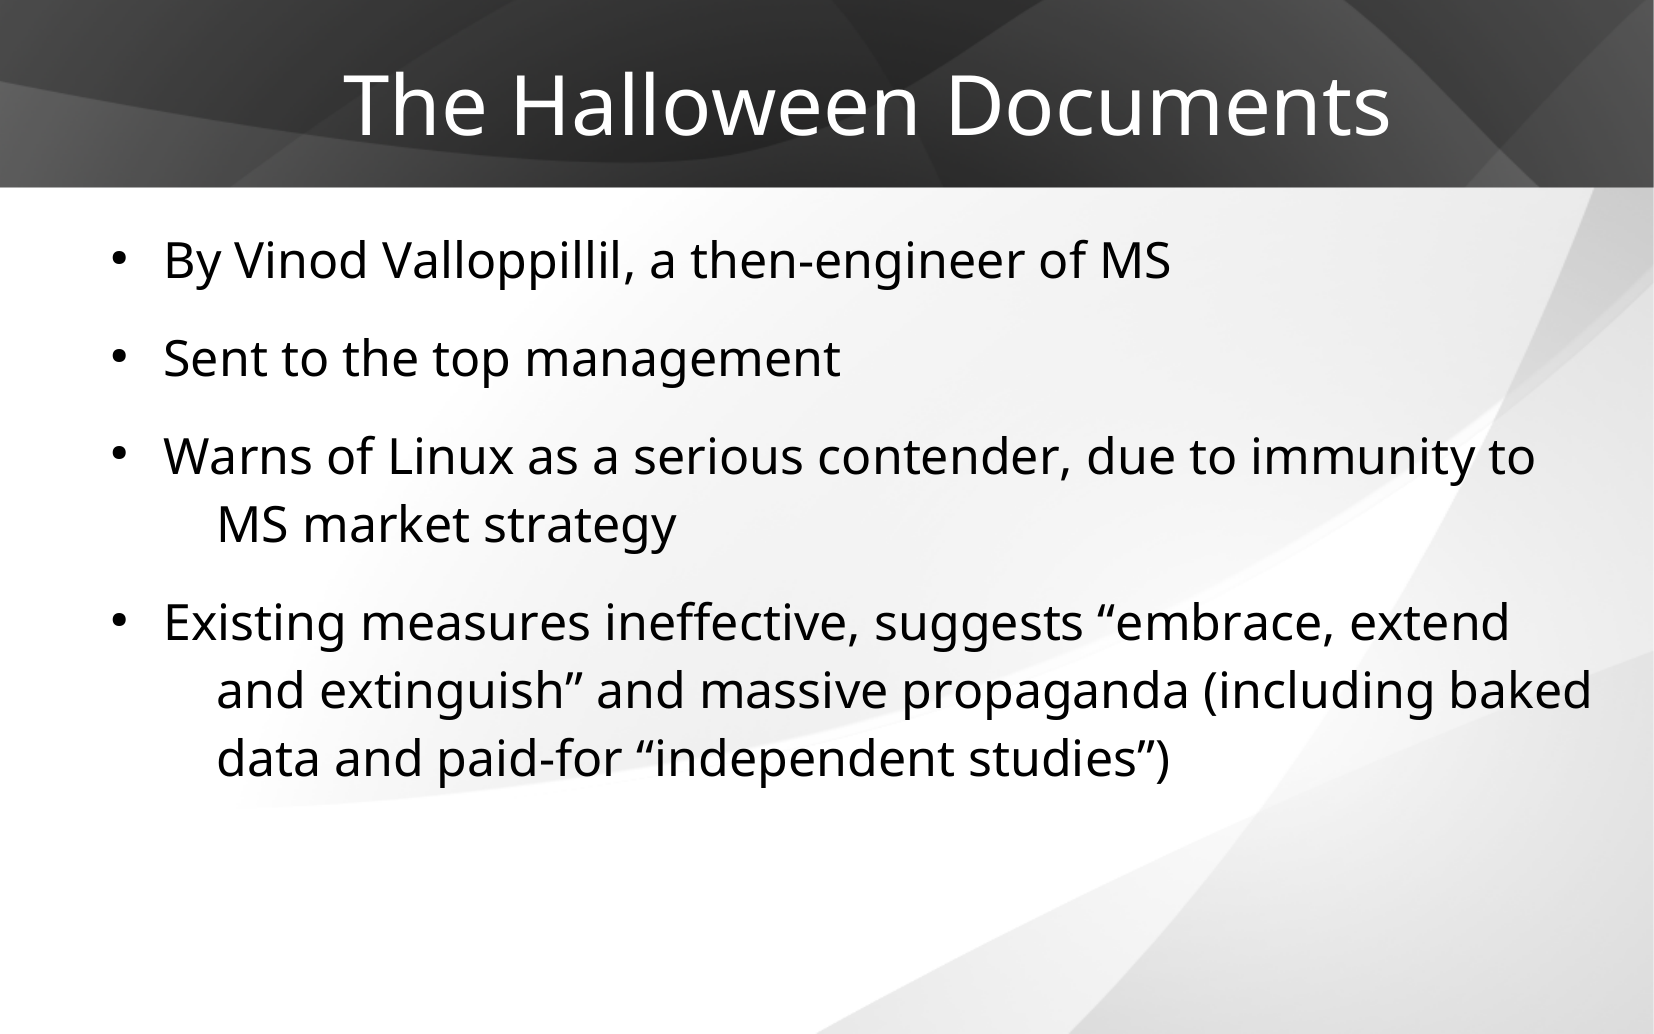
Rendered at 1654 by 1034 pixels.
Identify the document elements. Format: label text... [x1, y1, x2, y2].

title The Halloween Documents [124, 0, 1613, 208]
list By Vinod Valloppillil, a then-engineer of MS Sent to the top management Warns of Linux as a serious contender, due to immunity to MS market strategy Existing measures ineffective, suggests “embrace, extend and extinguish” and massive propaganda (including baked data and paid-for “independent studies”) [75, 225, 1613, 1013]
picture [0, 0, 1654, 1034]
